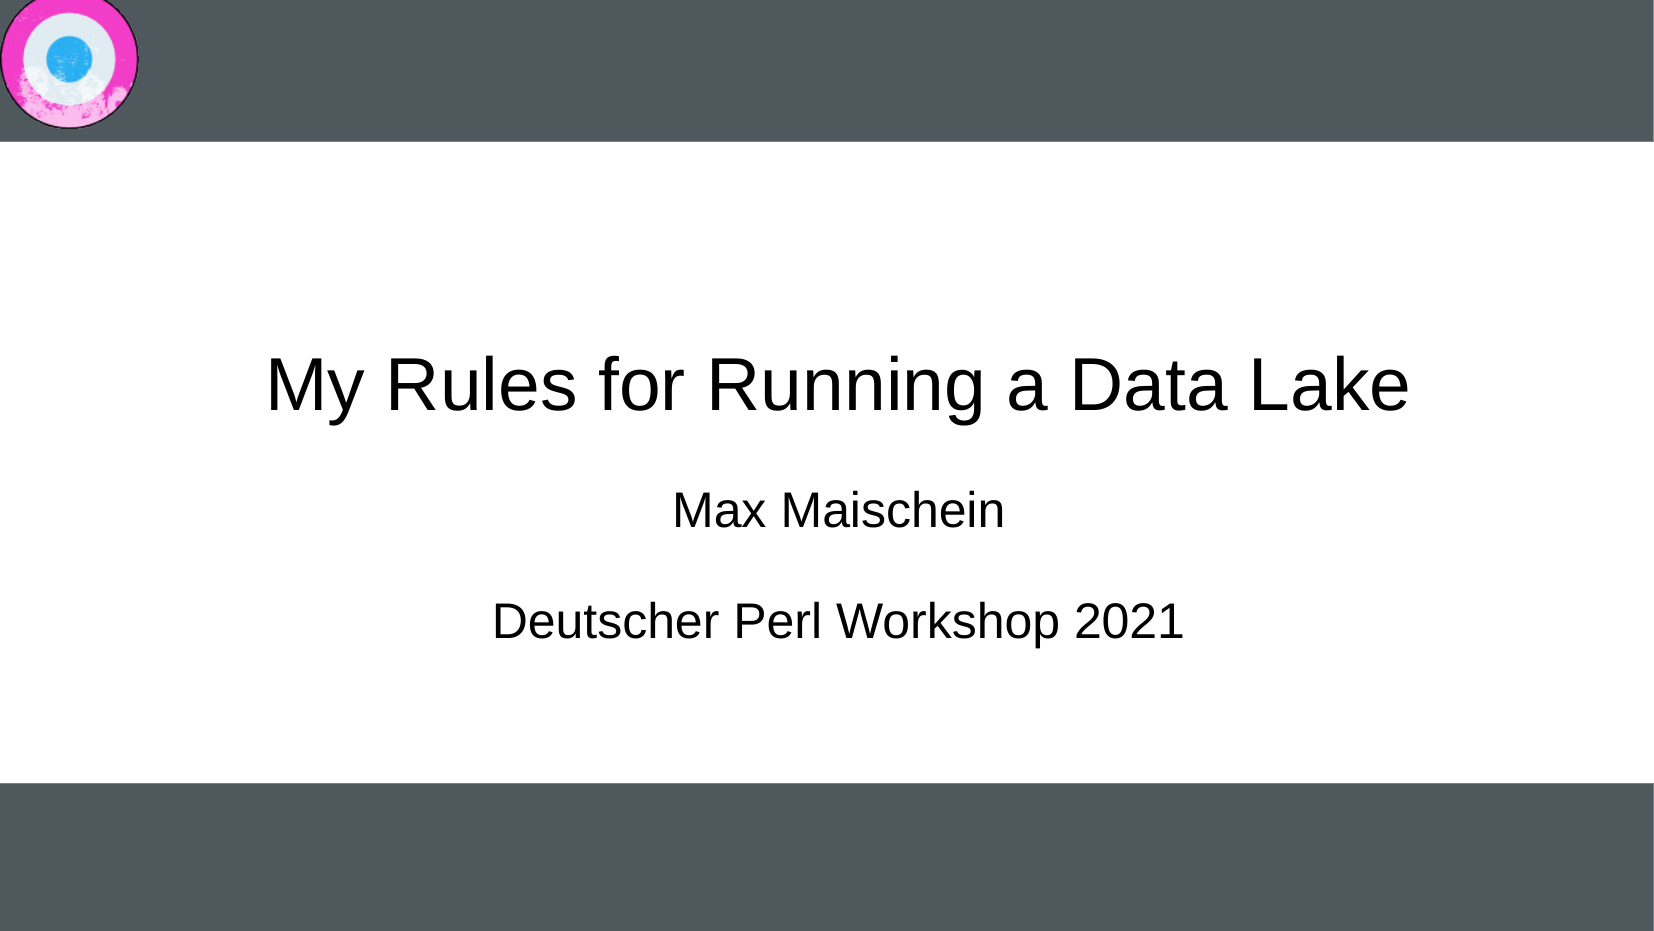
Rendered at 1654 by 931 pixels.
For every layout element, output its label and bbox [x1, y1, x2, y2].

picture [0, 0, 228, 148]
